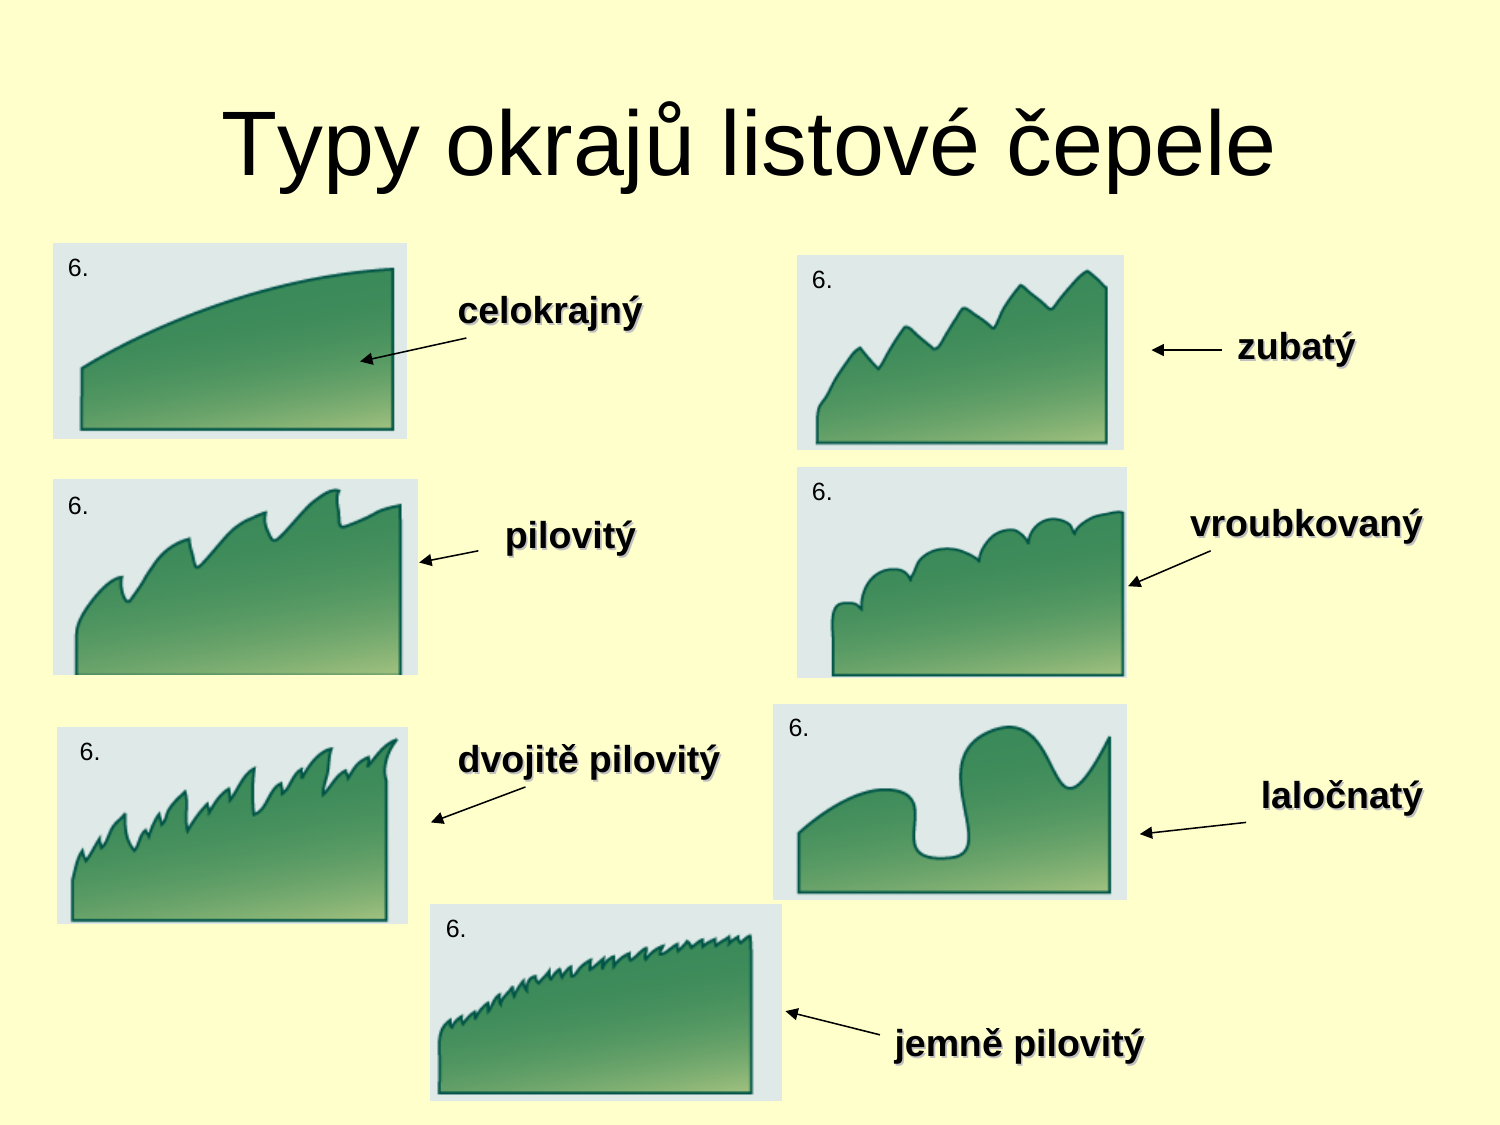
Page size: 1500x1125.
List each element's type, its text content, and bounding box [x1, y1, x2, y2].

text_box jemně pilovitý [879, 1011, 1193, 1072]
text_box 6. [53, 243, 148, 289]
picture [773, 704, 1127, 900]
picture [53, 479, 418, 676]
picture [430, 904, 782, 1101]
text_box zubatý [1222, 314, 1412, 375]
text_box 6. [797, 467, 892, 514]
picture [797, 467, 1127, 678]
title Typy okrajů listové čepele [75, 45, 1426, 233]
picture [797, 255, 1124, 450]
text_box laločnatý [1246, 763, 1459, 824]
text_box 6. [773, 704, 869, 750]
text_box pilovitý [490, 503, 656, 564]
picture [53, 243, 407, 439]
text_box 6. [430, 904, 526, 951]
picture [57, 727, 408, 924]
text_box vroubkovaný [1175, 491, 1447, 553]
text_box 6. [797, 255, 892, 301]
text_box 6. [64, 727, 160, 774]
text_box 6. [53, 481, 148, 527]
text_box dvojitě pilovitý [442, 727, 750, 789]
text_box celokrajný [442, 278, 668, 340]
